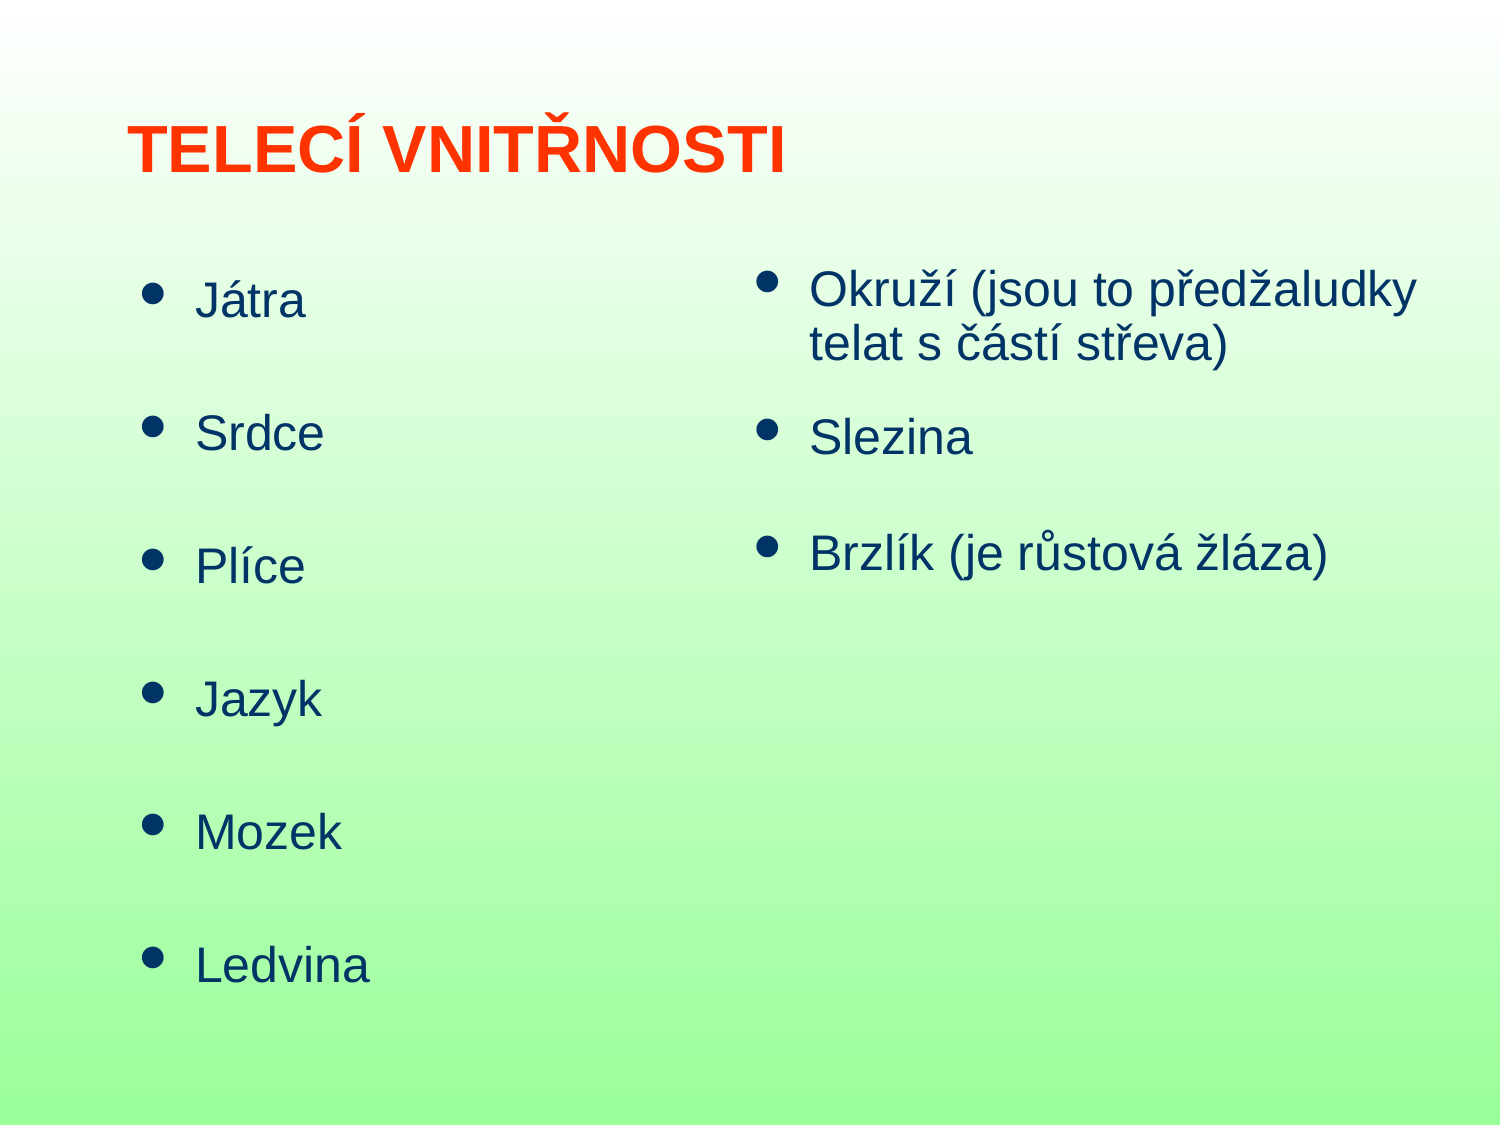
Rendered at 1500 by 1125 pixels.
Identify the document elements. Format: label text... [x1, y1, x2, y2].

title TELECÍ VNITŘNOSTI [112, 30, 1389, 195]
list Játra Srdce Plíce Jazyk Mozek Ledvina [123, 267, 743, 1125]
list Okruží (jsou to předžaludky telat s částí střeva) Slezina Brzlík (je růstová žláza) [738, 255, 1436, 867]
